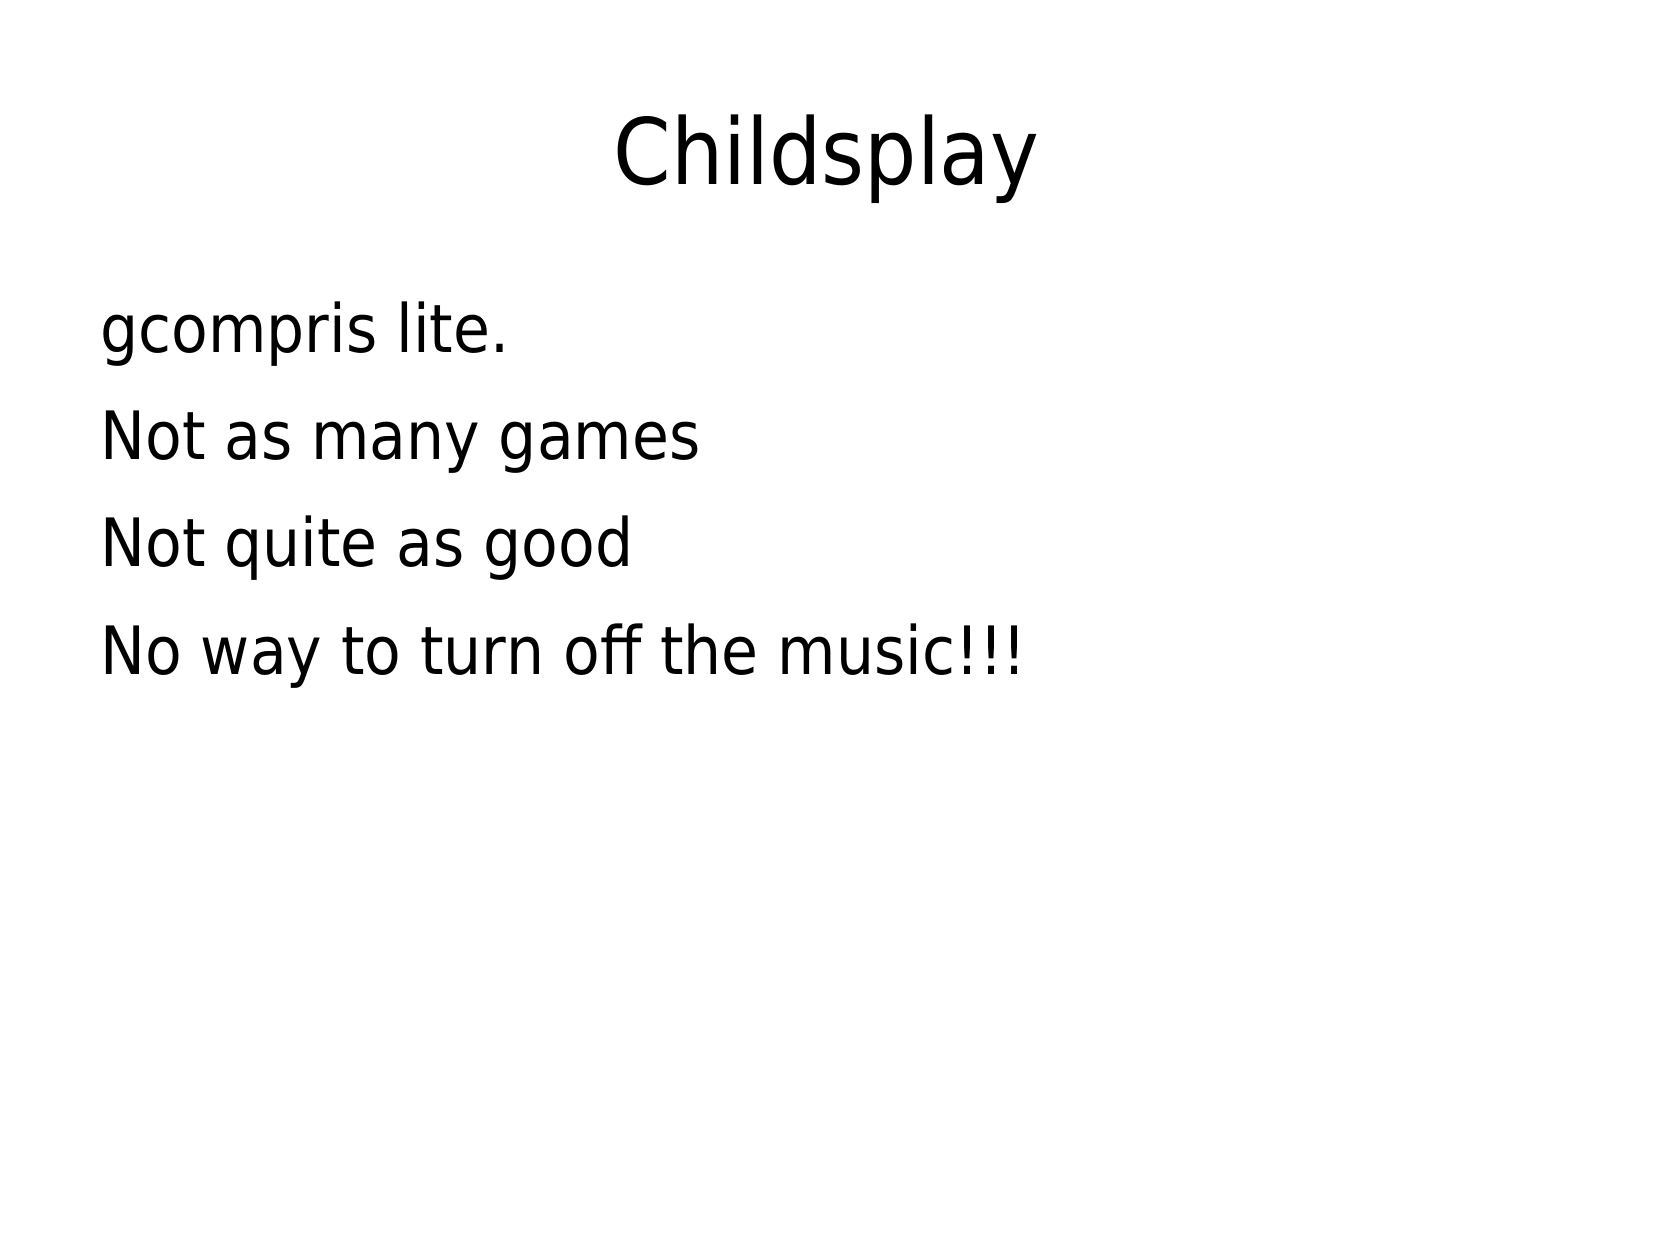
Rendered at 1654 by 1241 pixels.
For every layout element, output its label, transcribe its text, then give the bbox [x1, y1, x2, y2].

list gcompris lite. Not as many games Not quite as good No way to turn off the music!!! [82, 290, 1571, 1109]
title Childsplay [82, 49, 1571, 257]
